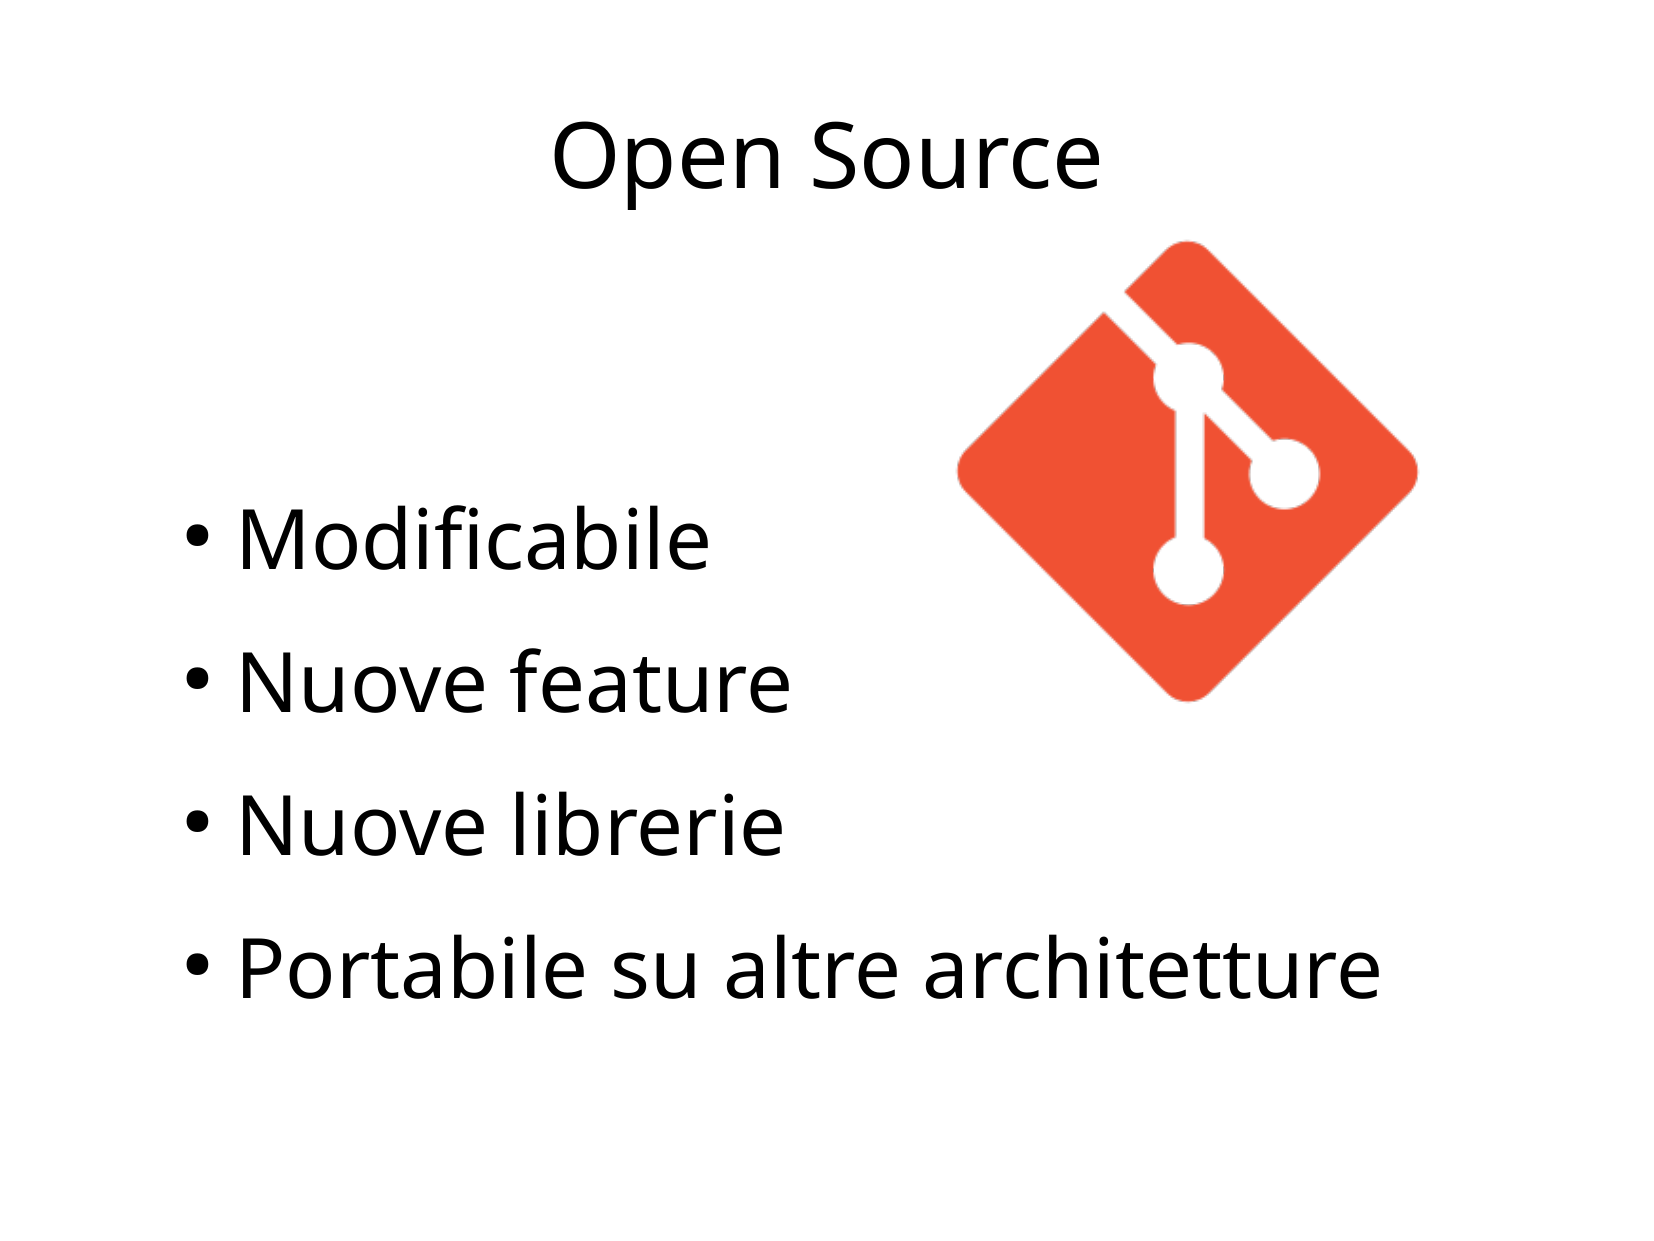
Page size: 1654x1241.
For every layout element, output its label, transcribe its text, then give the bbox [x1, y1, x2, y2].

list Modificabile Nuove feature Nuove librerie Portabile su altre architetture [165, 480, 1654, 1201]
title Open Source [82, 49, 1571, 257]
picture [945, 229, 1431, 715]
